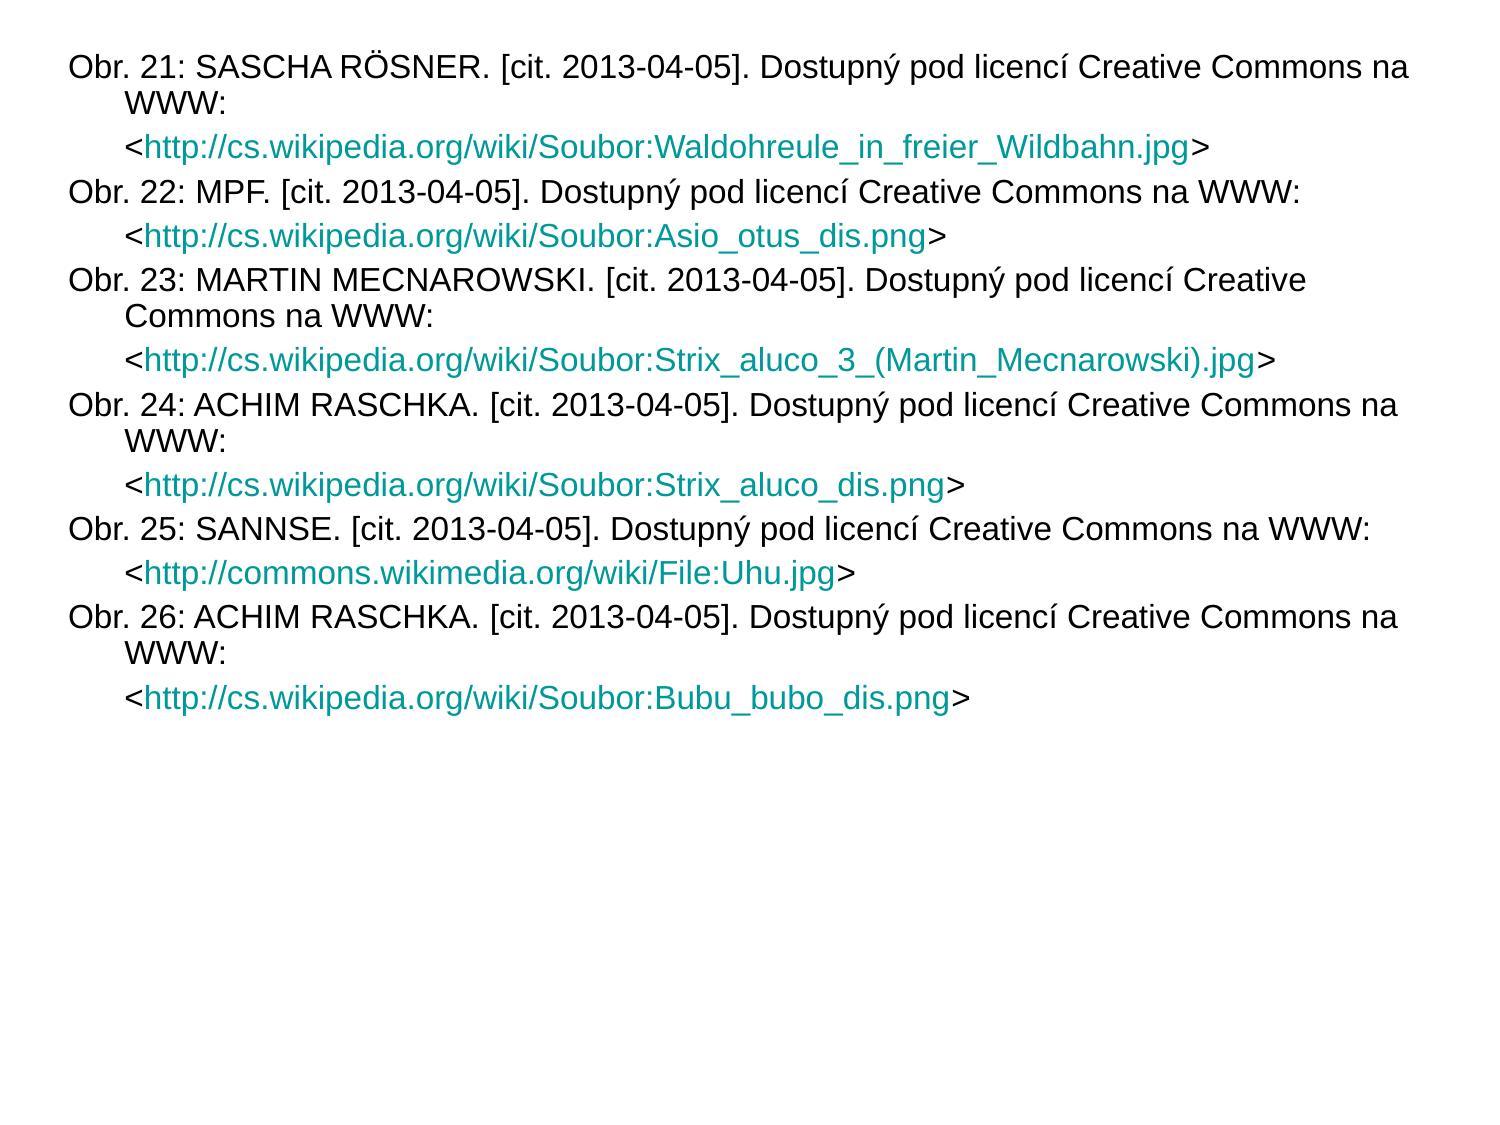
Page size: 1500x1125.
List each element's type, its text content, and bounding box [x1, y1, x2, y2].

list Obr. 21: SASCHA RÖSNER. [cit. 2013-04-05]. Dostupný pod licencí Creative Commons na WWW: <http://cs.wikipedia.org/wiki/Soubor:Waldohreule_in_freier_Wildbahn.jpg> Obr. 22: MPF. [cit. 2013-04-05]. Dostupný pod licencí Creative Commons na WWW: <http://cs.wikipedia.org/wiki/Soubor:Asio_otus_dis.png> Obr. 23: MARTIN MECNAROWSKI. [cit. 2013-04-05]. Dostupný pod licencí Creative Commons na WWW: <http://cs.wikipedia.org/wiki/Soubor:Strix_aluco_3_(Martin_Mecnarowski).jpg> Obr. 24: ACHIM RASCHKA. [cit. 2013-04-05]. Dostupný pod licencí Creative Commons na WWW: <http://cs.wikipedia.org/wiki/Soubor:Strix_aluco_dis.png> Obr. 25: SANNSE. [cit. 2013-04-05]. Dostupný pod licencí Creative Commons na WWW: <http://commons.wikimedia.org/wiki/File:Uhu.jpg> Obr. 26: ACHIM RASCHKA. [cit. 2013-04-05]. Dostupný pod licencí Creative Commons na WWW: <http://cs.wikipedia.org/wiki/Soubor:Bubu_bubo_dis.png> [53, 42, 1471, 1083]
